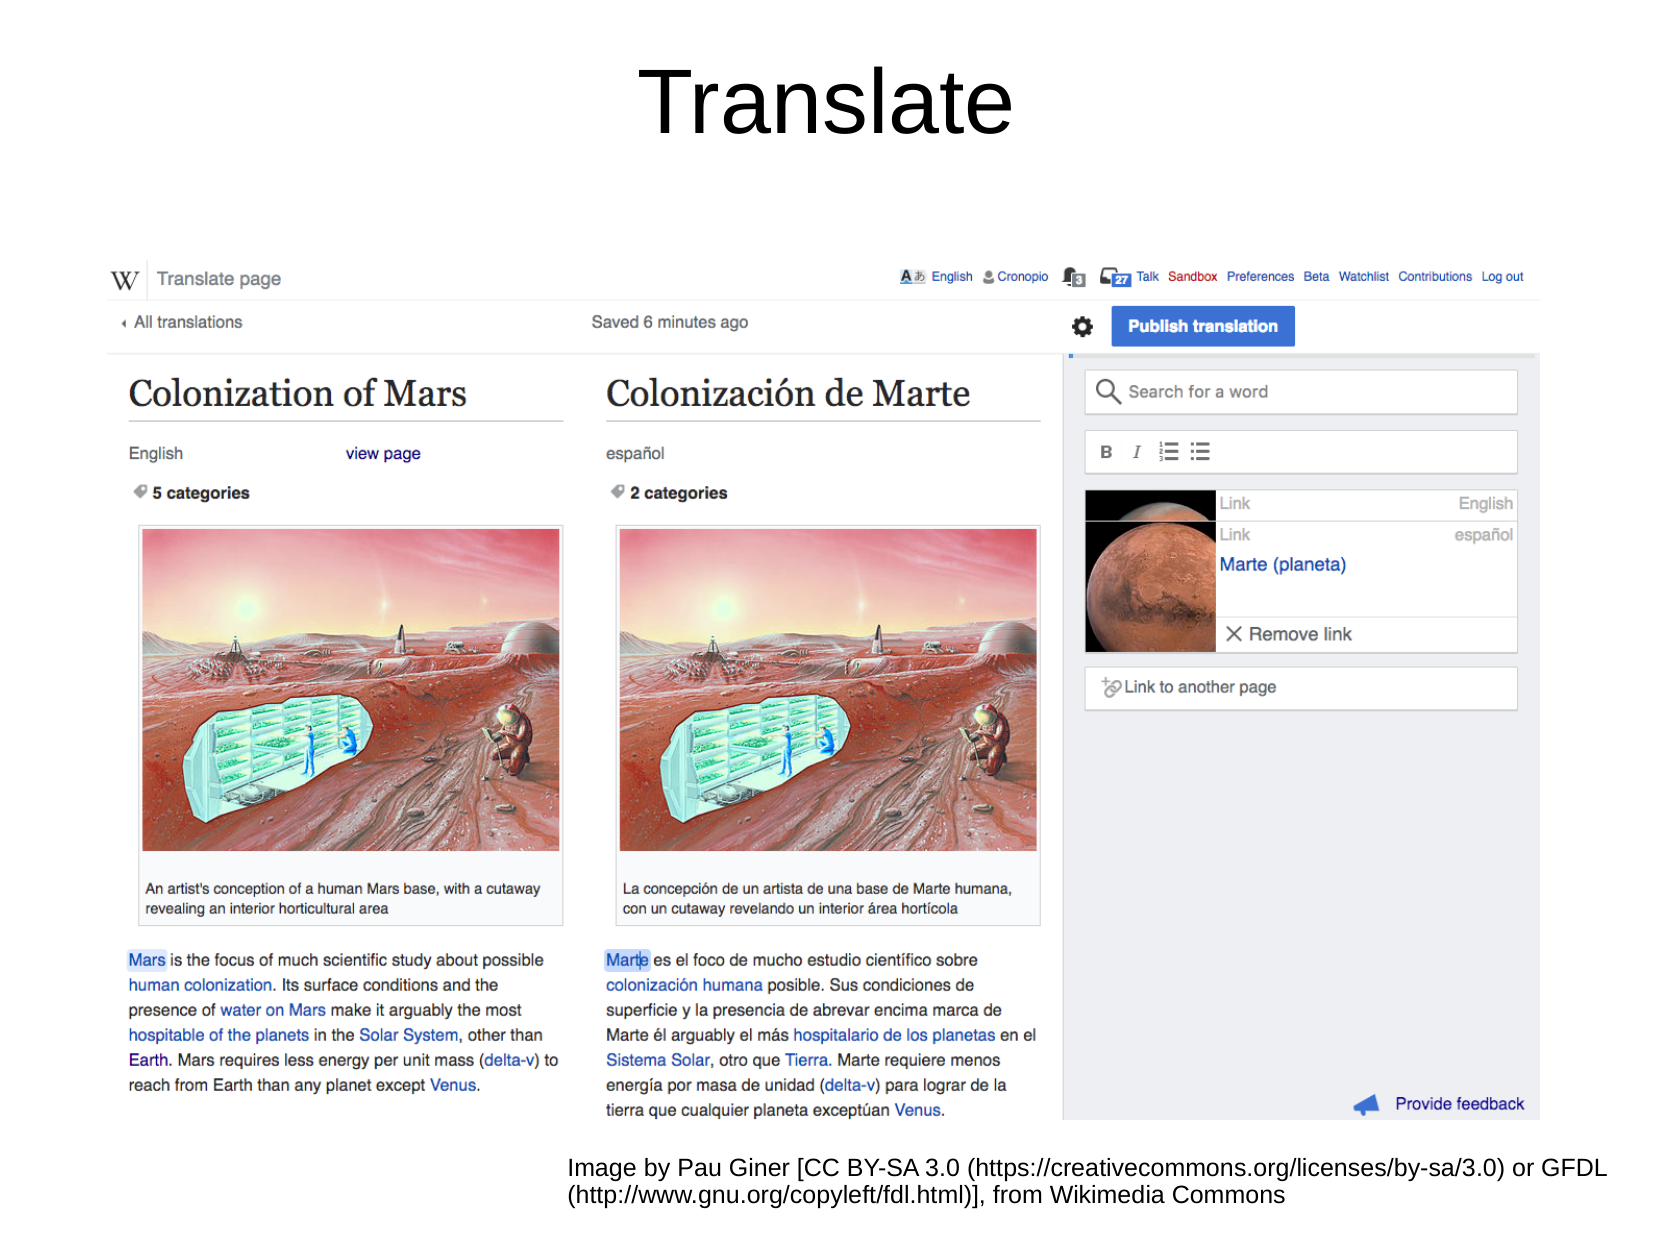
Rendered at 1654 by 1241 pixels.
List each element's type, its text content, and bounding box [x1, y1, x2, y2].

picture [107, 259, 1540, 1120]
title Translate [82, 49, 1571, 257]
text_box Image by Pau Giner [CC BY-SA 3.0 (https://creativecommons.org/licenses/by-sa/3.0) or GFDL (http://www.gnu.org/copyleft/fdl.html)], from Wikimedia Commons [552, 1145, 1626, 1241]
